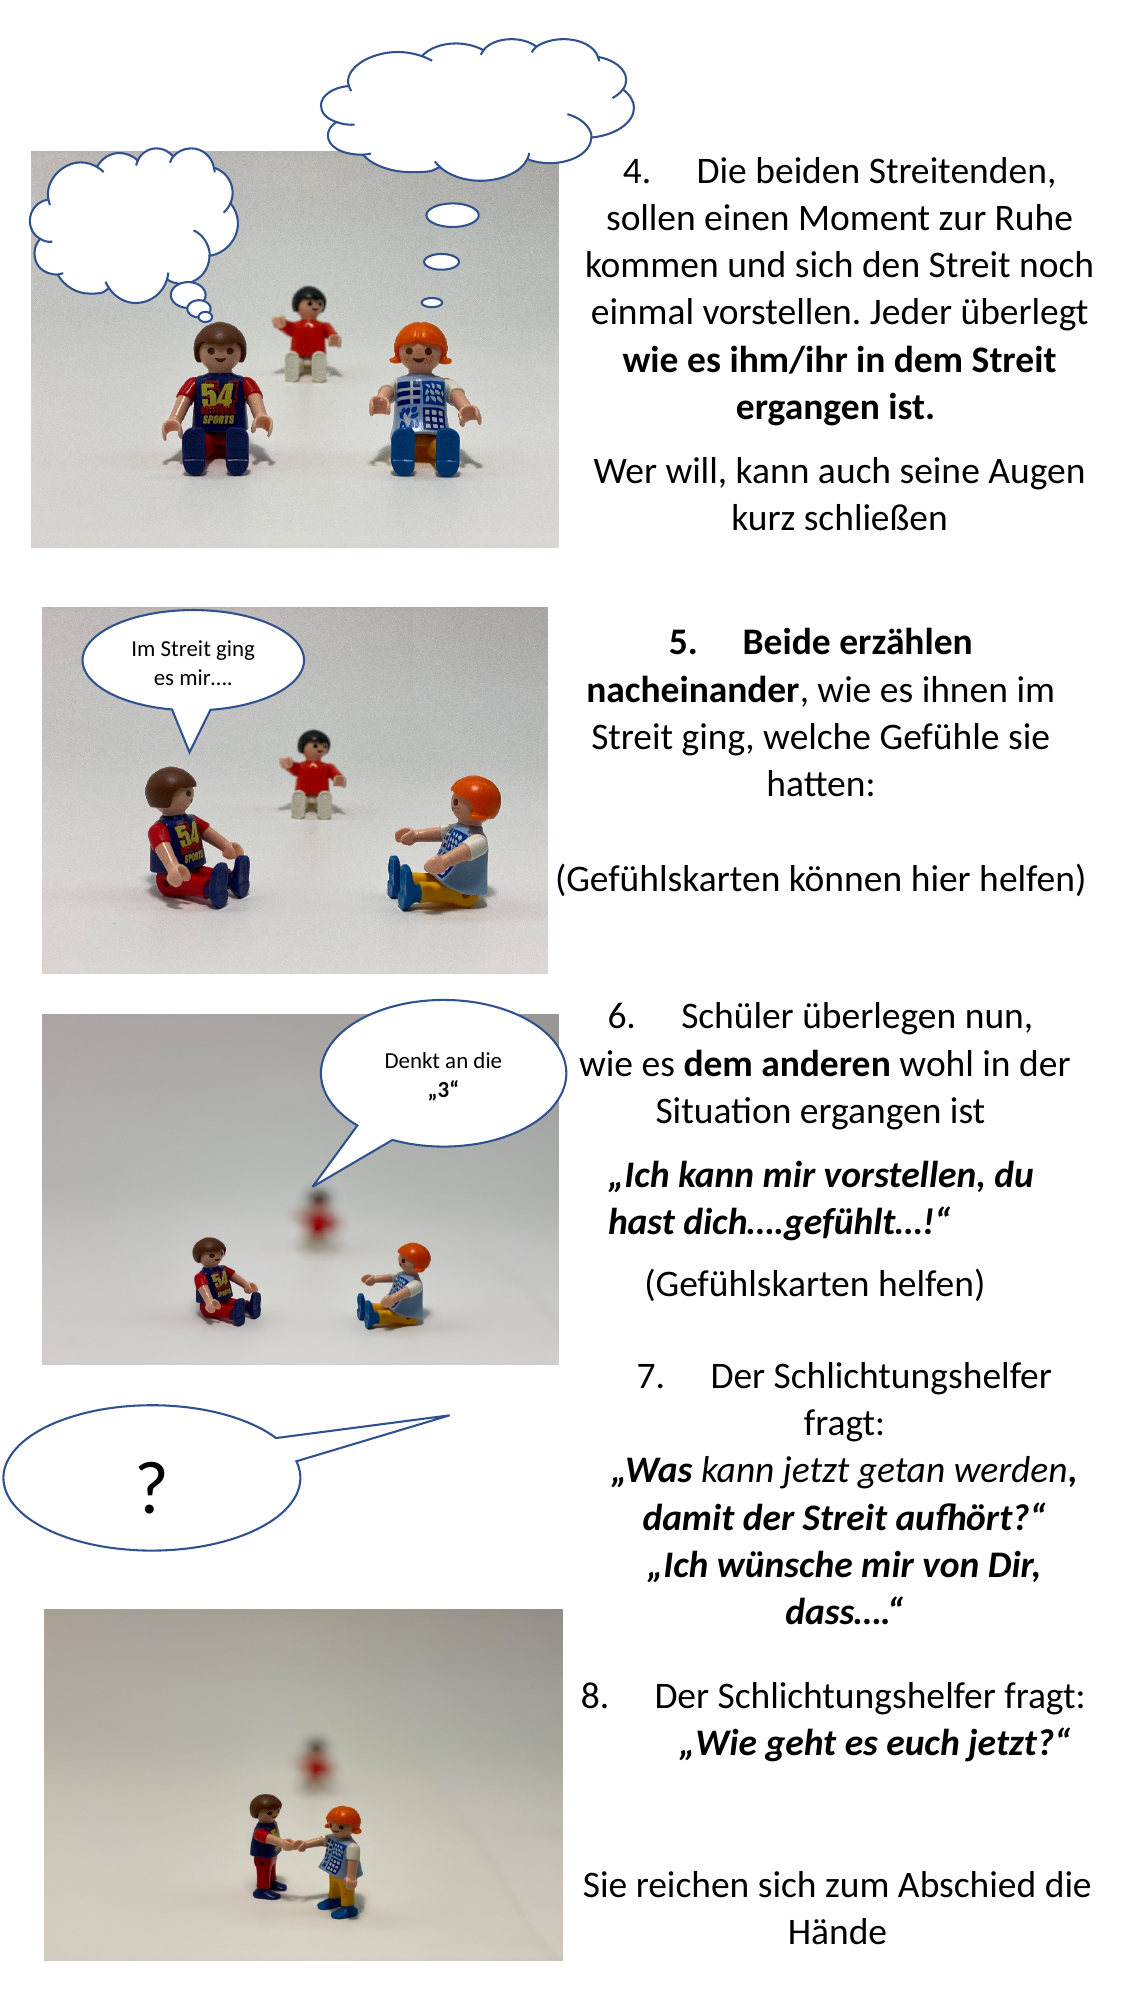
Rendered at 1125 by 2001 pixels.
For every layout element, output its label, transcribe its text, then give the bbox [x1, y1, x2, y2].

picture [42, 1014, 559, 1366]
text_box [426, 203, 479, 227]
text_box 7. Der Schlichtungshelfer fragt: „Was kann jetzt getan werden, damit der Streit aufhört?“ „Ich wünsche mir von Dir, dass….“ [585, 1341, 1104, 1641]
text_box [424, 253, 459, 270]
text_box 4. Die beiden Streitenden, sollen einen Moment zur Ruhe kommen und sich den Streit noch einmal vorstellen. Jeder überlegt wie es ihm/ihr in dem Streit ergangen ist. Wer will, kann auch seine Augen kurz schließen [559, 135, 1122, 548]
text_box 6. Schüler überlegen nun, wie es dem anderen wohl in der Situation ergangen ist „Ich kann mir vorstellen, du hast dich….gefühlt…!“ (Gefühlskarten helfen) [555, 981, 1121, 1315]
text_box Denkt an die „3“ [312, 999, 567, 1187]
text_box 5. Beide erzählen nacheinander, wie es ihnen im Streit ging, welche Gefühle sie hatten: (Gefühlskarten können hier helfen) [538, 607, 1104, 908]
text_box [29, 148, 238, 322]
picture [519, 1014, 555, 1041]
picture [44, 1609, 563, 1961]
picture [31, 151, 559, 548]
text_box Im Streit ging es mir…. [82, 610, 305, 753]
picture [168, 151, 178, 155]
picture [42, 607, 548, 974]
text_box ? [3, 1405, 450, 1551]
text_box 8. Der Schlichtungshelfer fragt: „Wie geht es euch jetzt?“ Sie reichen sich zum Abschied die Hände [562, 1661, 1113, 1961]
text_box [320, 39, 635, 181]
picture [31, 151, 144, 211]
text_box [421, 298, 443, 308]
